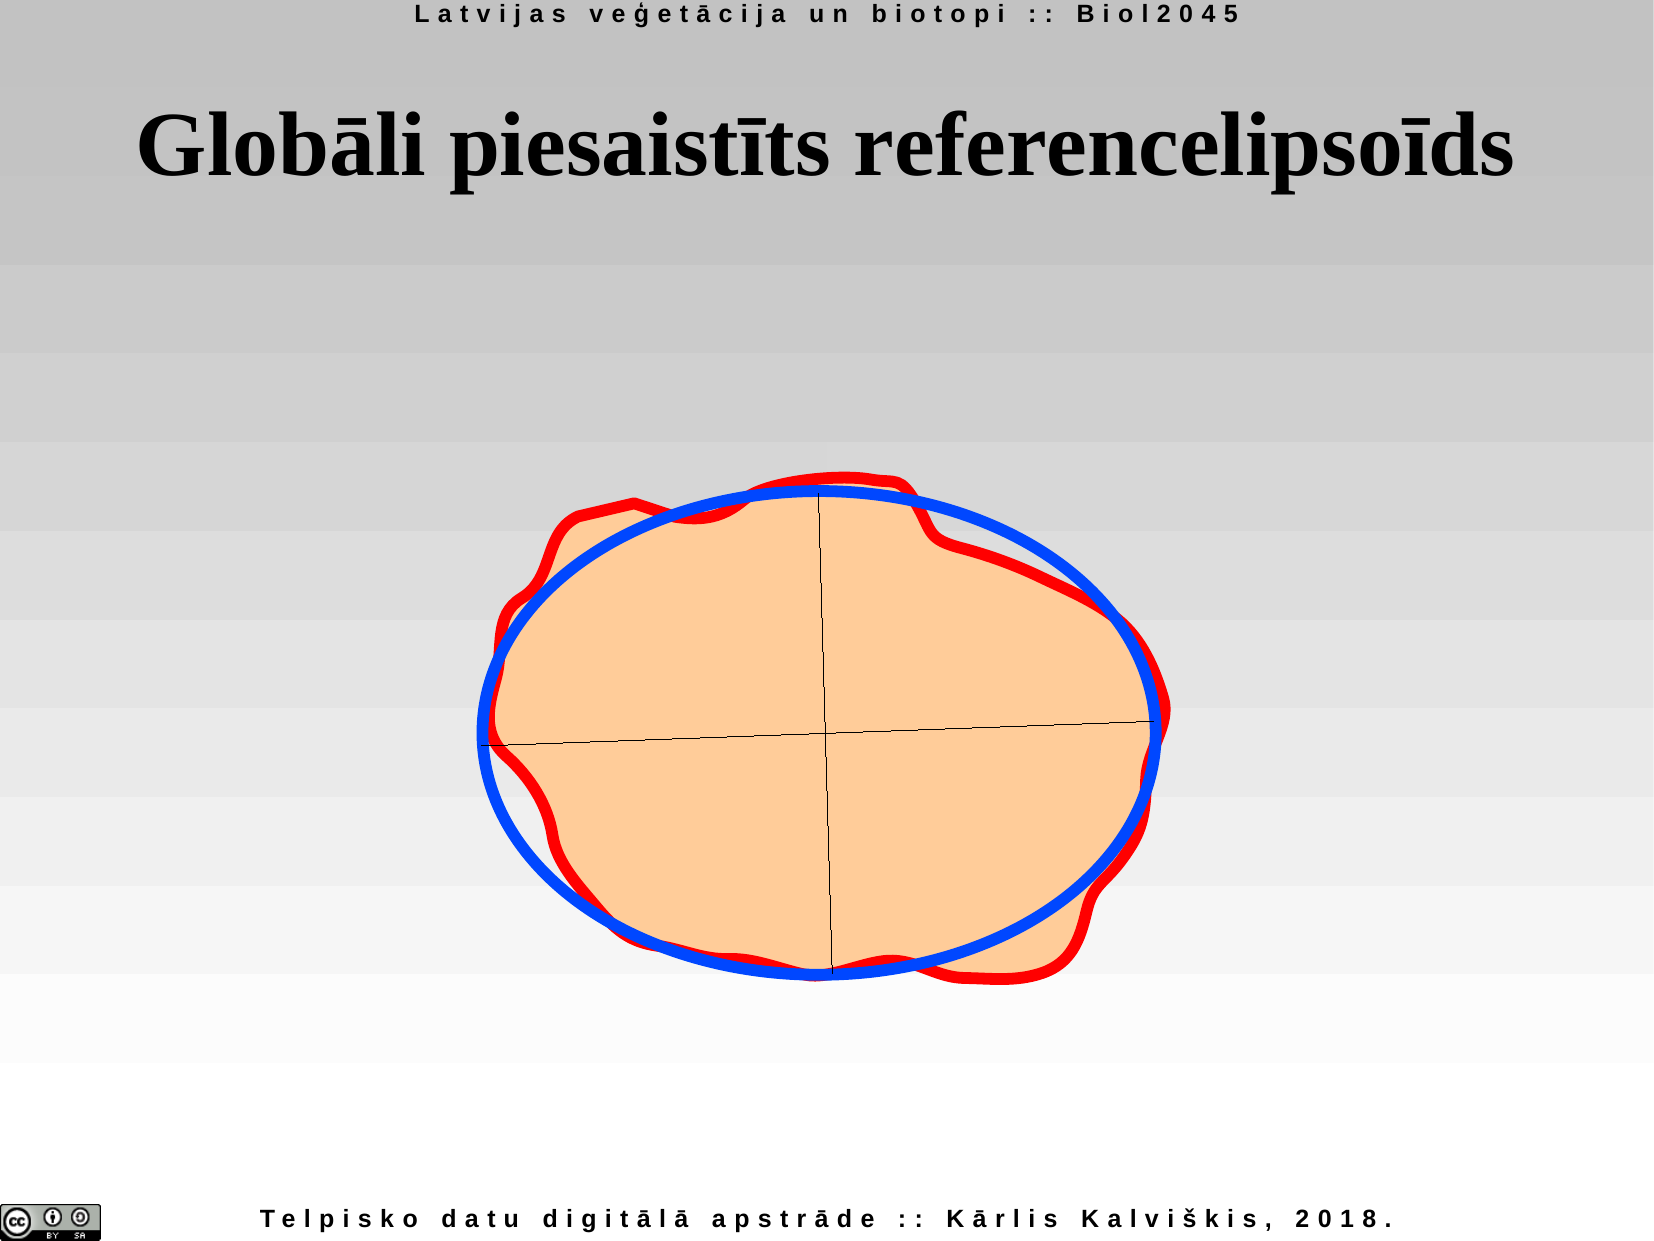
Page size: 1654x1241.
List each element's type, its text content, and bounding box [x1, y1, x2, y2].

text_box [1139, 643, 1165, 726]
picture [0, 287, 1654, 1241]
text_box [927, 814, 1144, 980]
title Globāli piesaistīts referencelipsoīds [0, 1, 1654, 287]
text_box [771, 477, 911, 494]
text_box [500, 503, 661, 640]
text_box [489, 497, 1149, 968]
